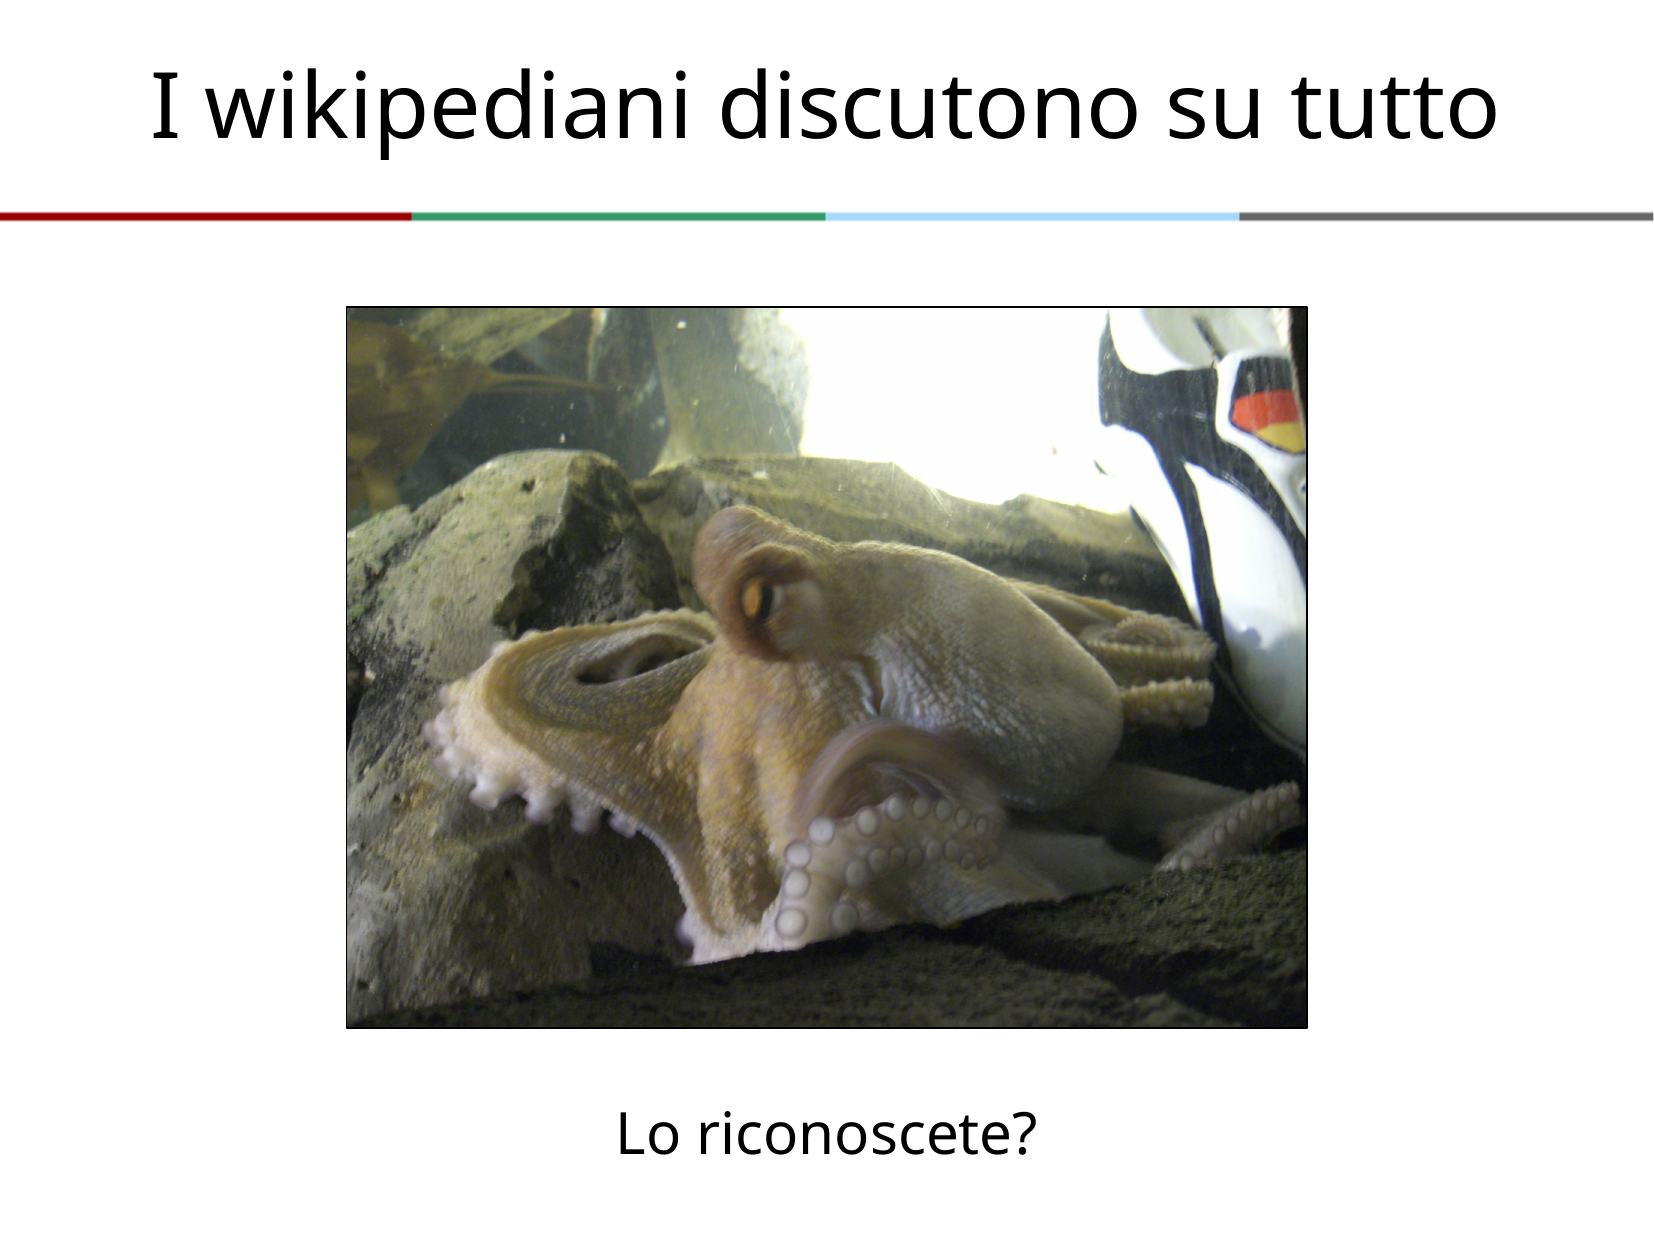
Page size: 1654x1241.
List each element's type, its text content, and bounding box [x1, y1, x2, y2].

list Lo riconoscete? [0, 1092, 1654, 1176]
title I wikipediani discutono su tutto [82, 0, 1571, 200]
picture [0, 200, 1654, 235]
picture [347, 307, 1307, 1028]
